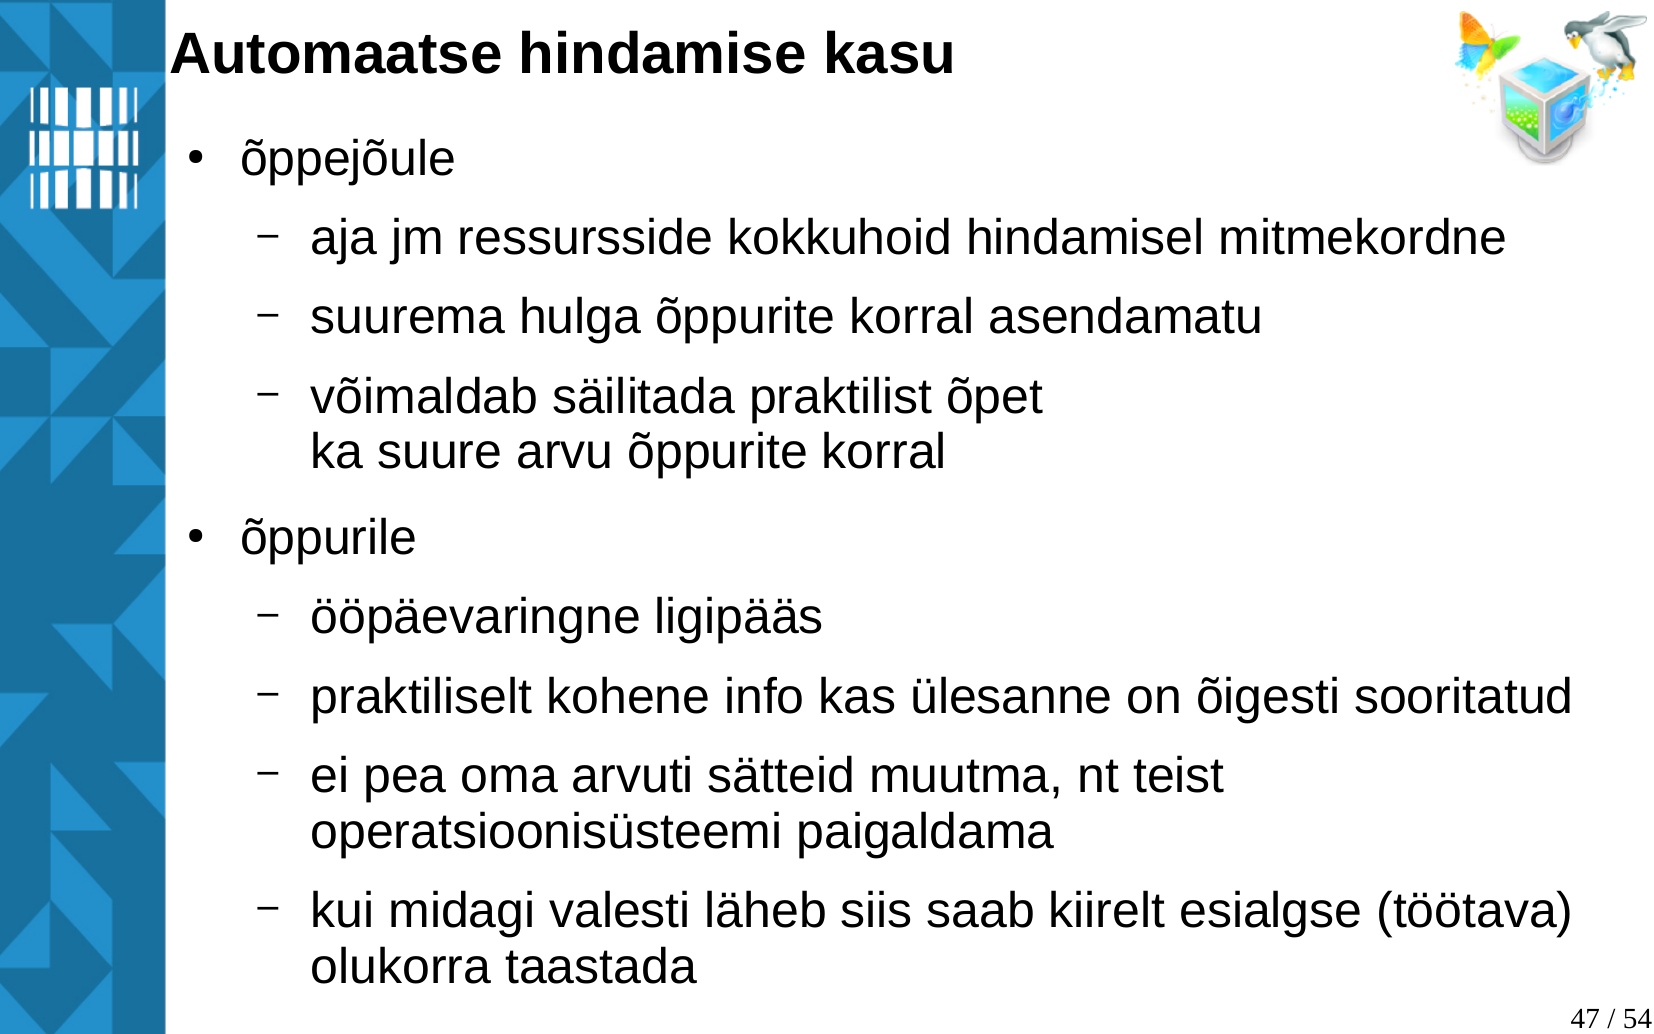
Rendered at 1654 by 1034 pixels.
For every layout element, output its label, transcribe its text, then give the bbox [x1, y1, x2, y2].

title Automaatse hindamise kasu [169, 11, 1452, 95]
picture [1452, 7, 1653, 166]
list õppejõule aja jm ressursside kokkuhoid hindamisel mitmekordne suurema hulga õppurite korral asendamatu võimaldab säilitada praktilist õpet ka suure arvu õppurite korral õppurile ööpäevaringne ligipääs praktiliselt kohene info kas ülesanne on õigesti sooritatud ei pea oma arvuti sätteid muutma, nt teist operatsioonisüsteemi paigaldama kui midagi valesti läheb siis saab kiirelt esialgse (töötava) olukorra taastada [169, 129, 1630, 997]
